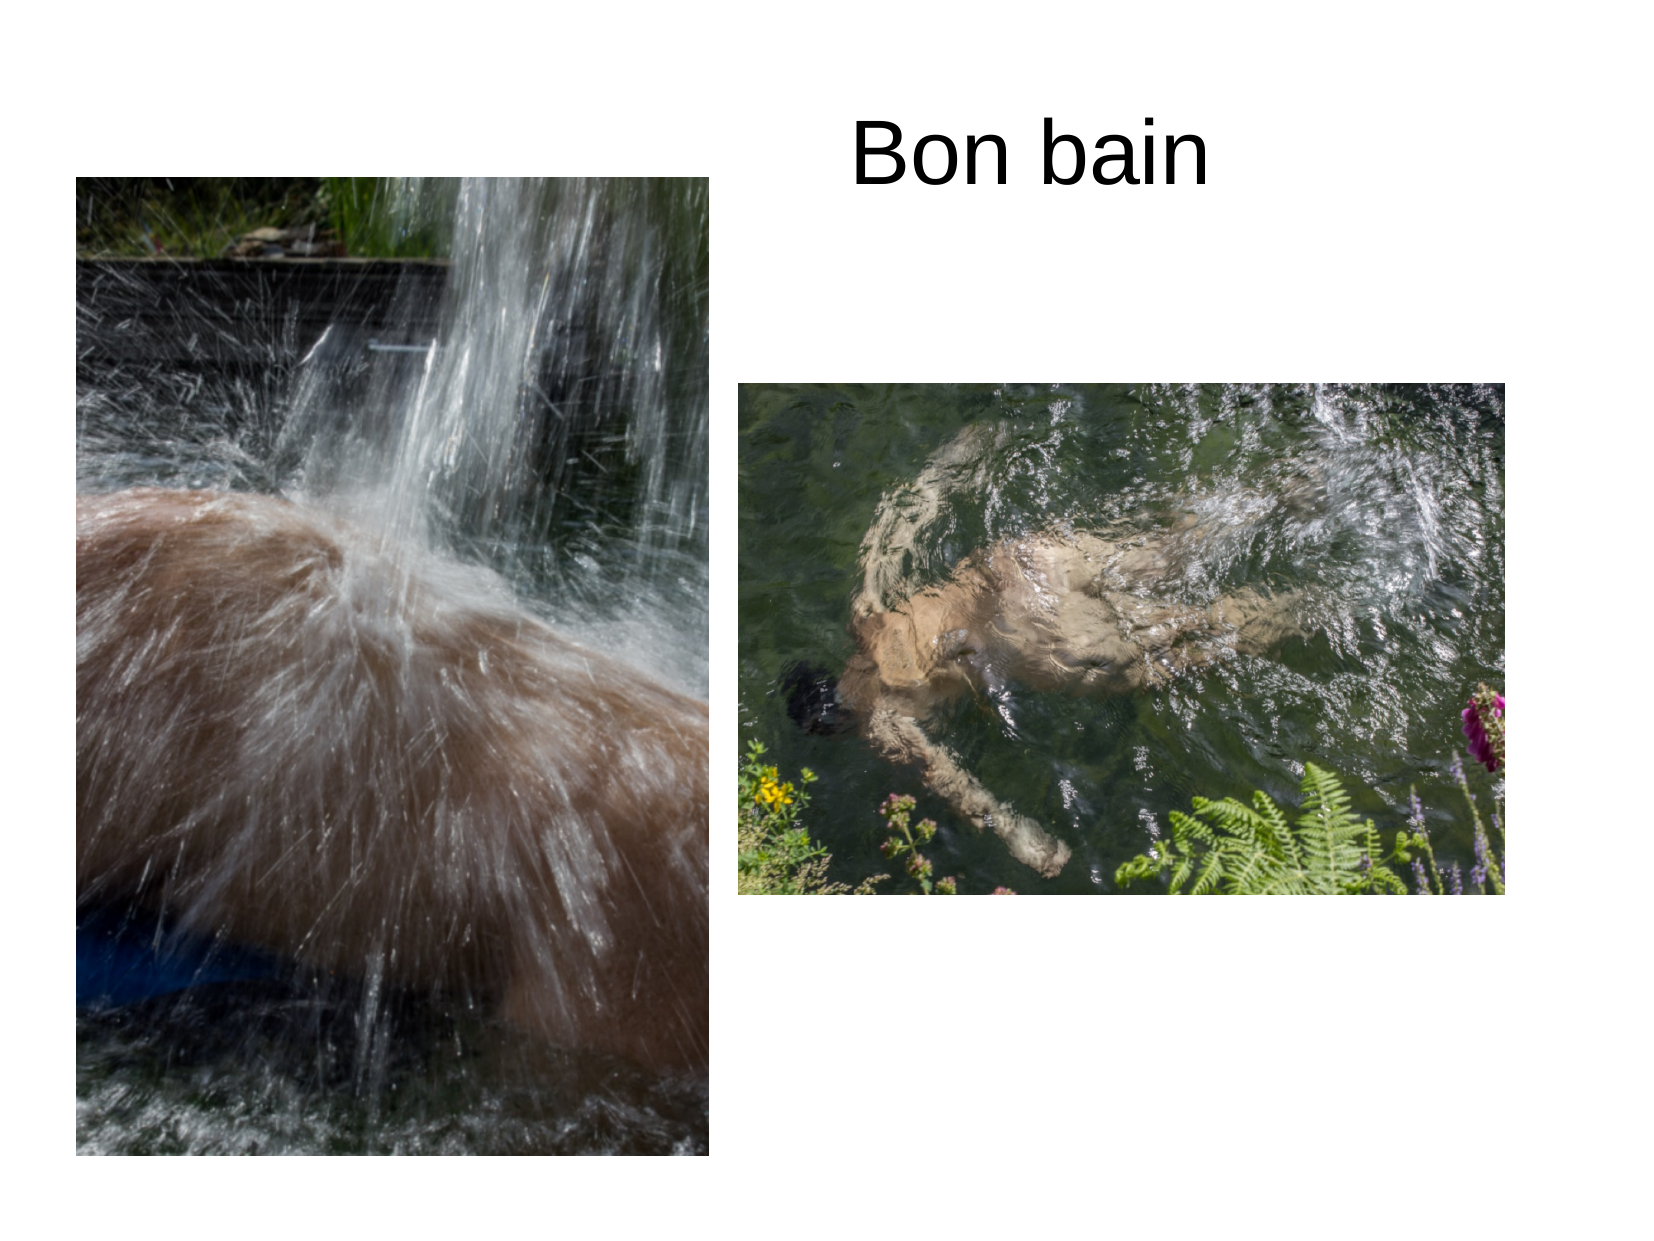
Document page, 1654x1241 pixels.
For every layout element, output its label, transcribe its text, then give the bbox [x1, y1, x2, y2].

title Bon bain [82, 49, 1571, 257]
picture [76, 177, 709, 1157]
picture [738, 383, 1505, 895]
